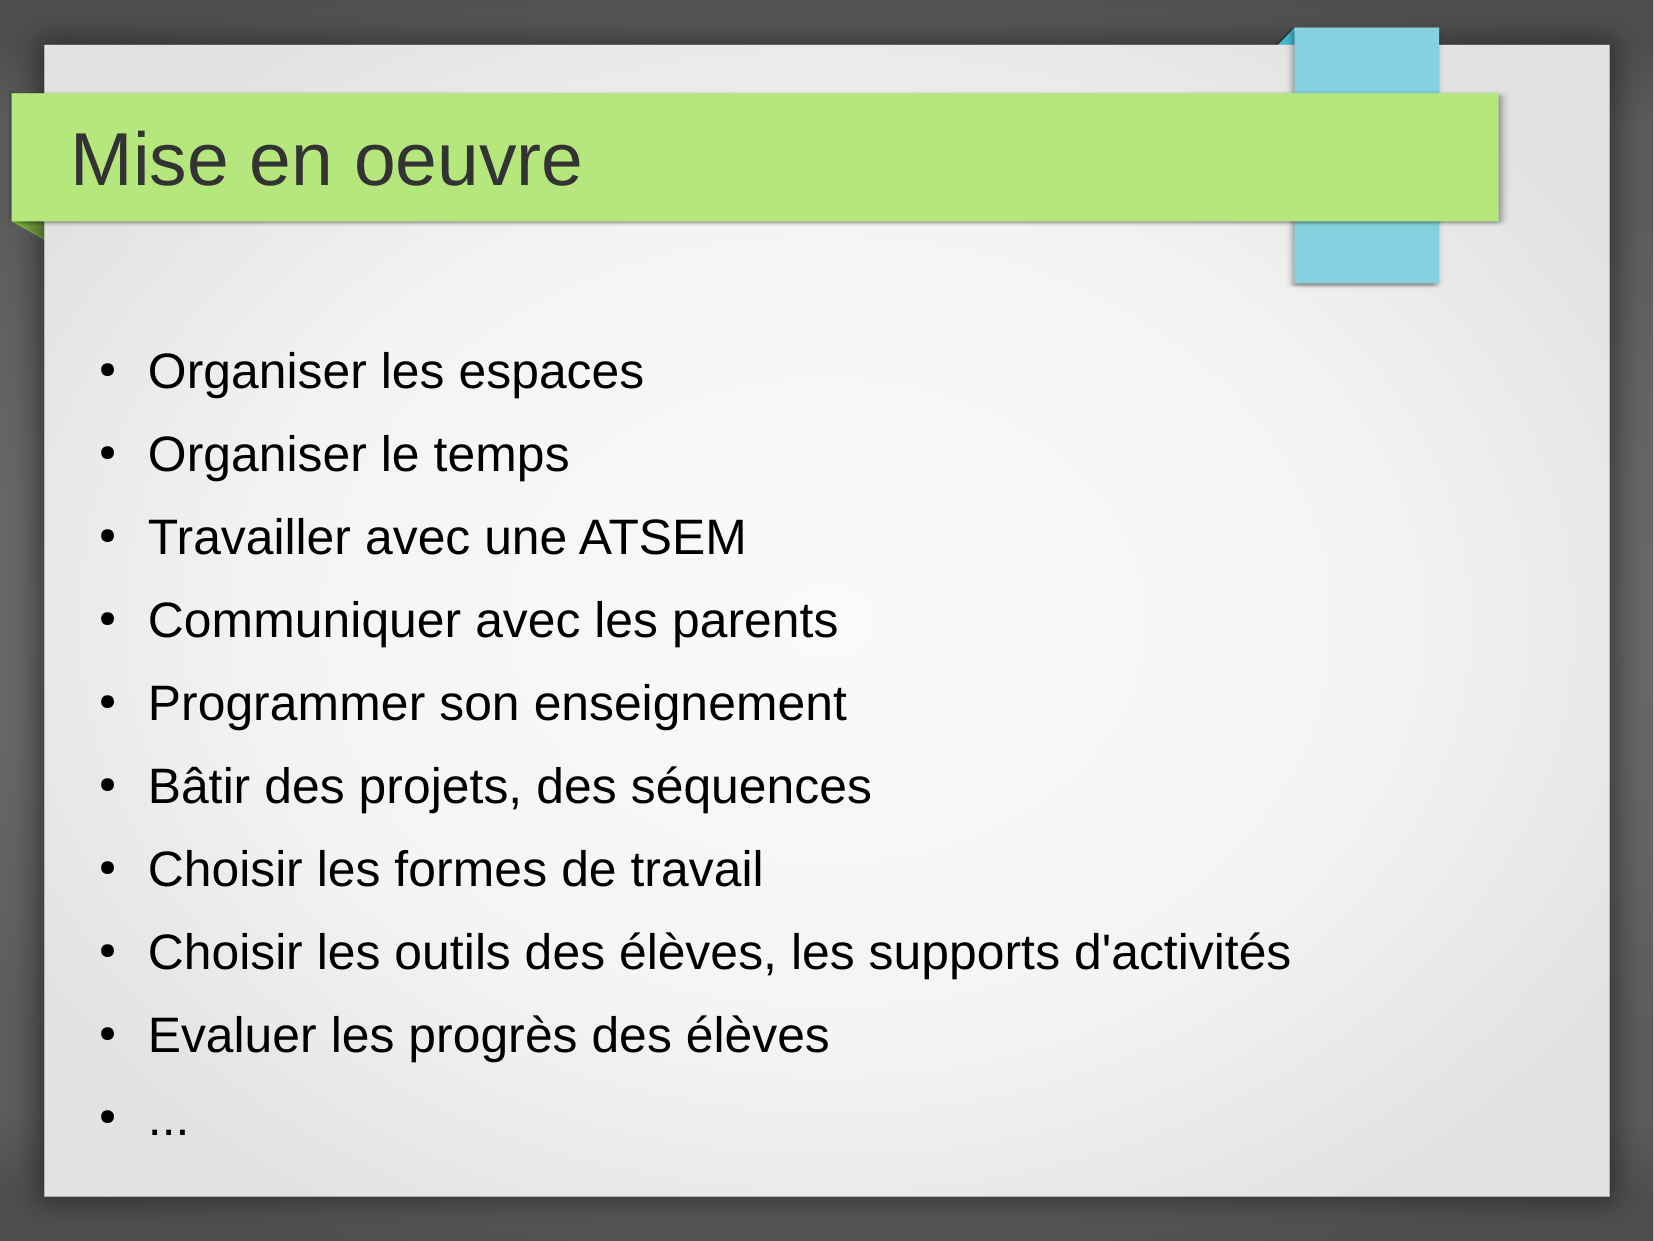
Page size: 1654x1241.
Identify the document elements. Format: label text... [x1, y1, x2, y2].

picture [0, 0, 1654, 1241]
title Mise en oeuvre [70, 106, 1229, 213]
list Organiser les espaces Organiser le temps Travailler avec une ATSEM Communiquer avec les parents Programmer son enseignement Bâtir des projets, des séquences Choisir les formes de travail Choisir les outils des élèves, les supports d'activités Evaluer les progrès des élèves ... [82, 343, 1538, 1146]
